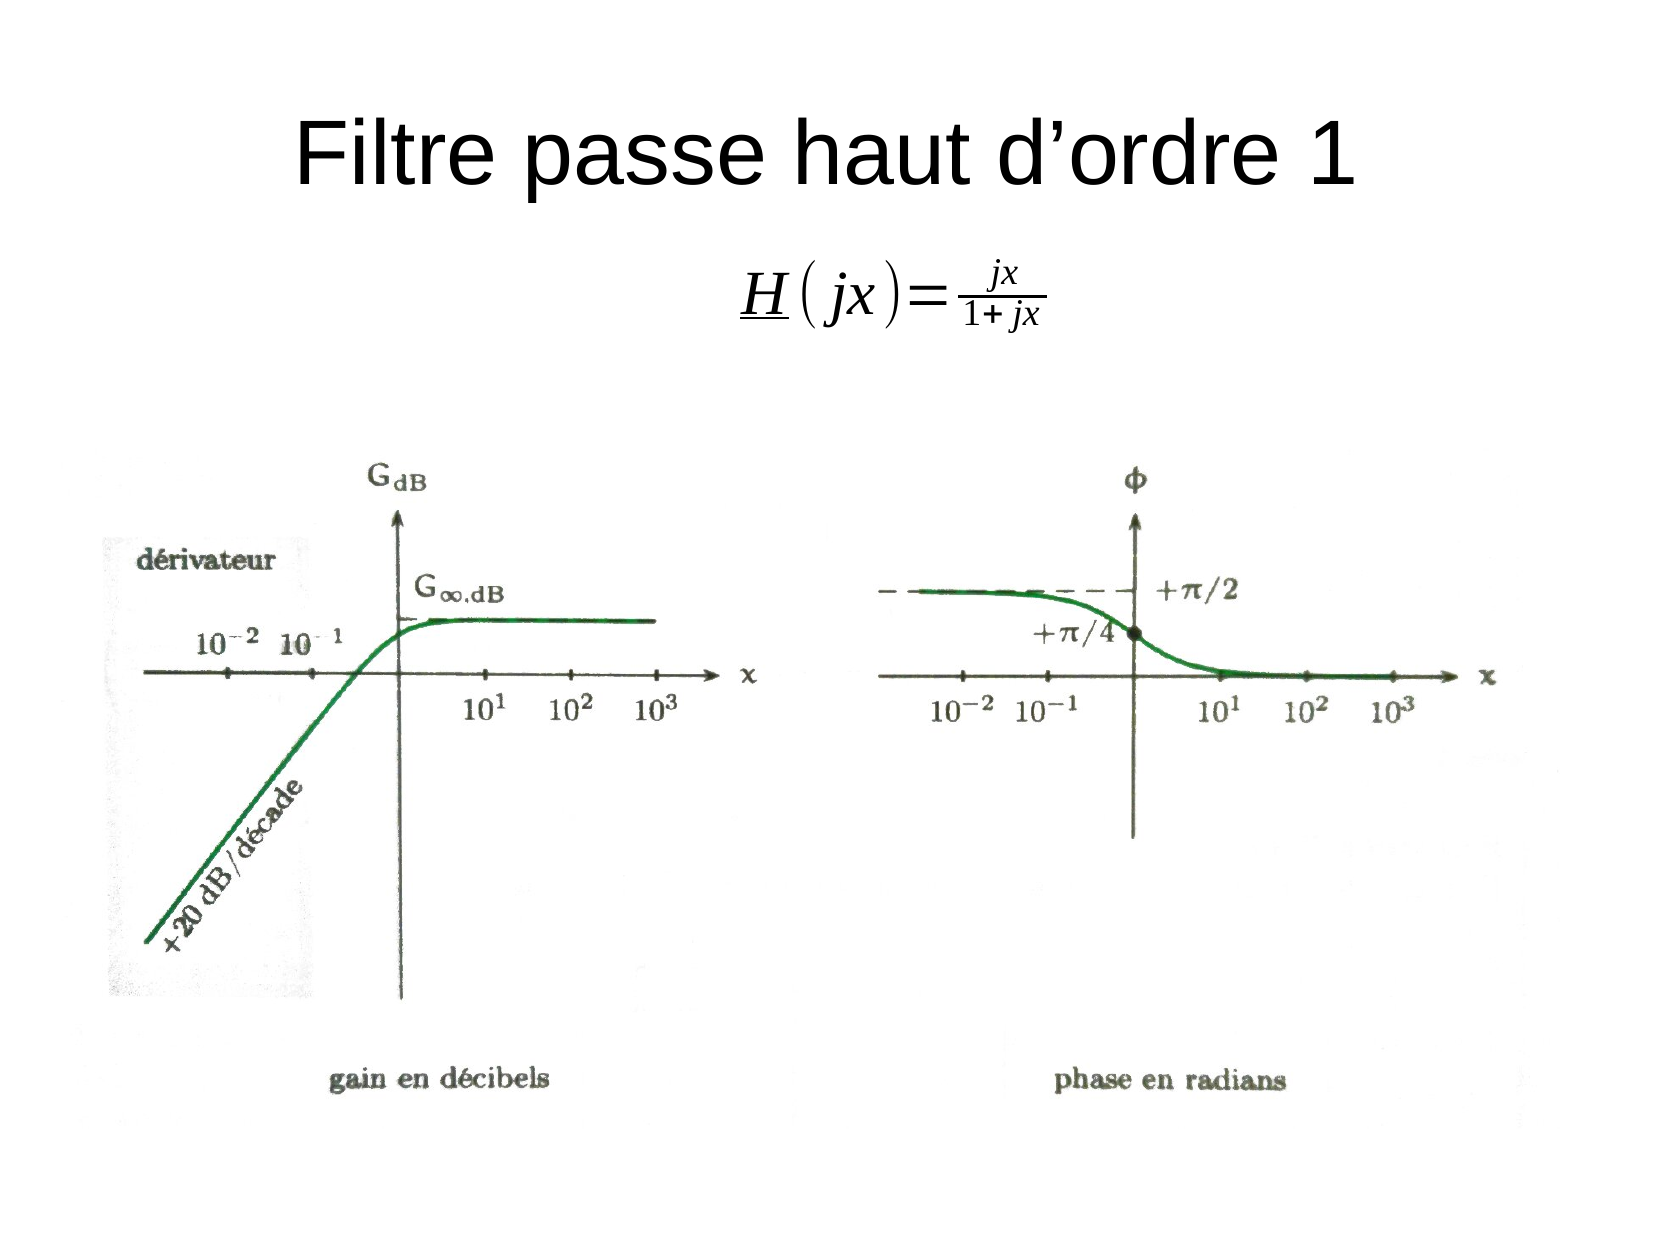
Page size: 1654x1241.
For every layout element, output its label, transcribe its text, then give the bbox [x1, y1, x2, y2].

picture [61, 448, 1560, 1129]
title Filtre passe haut d’ordre 1 [82, 49, 1571, 257]
chart [728, 256, 1057, 334]
